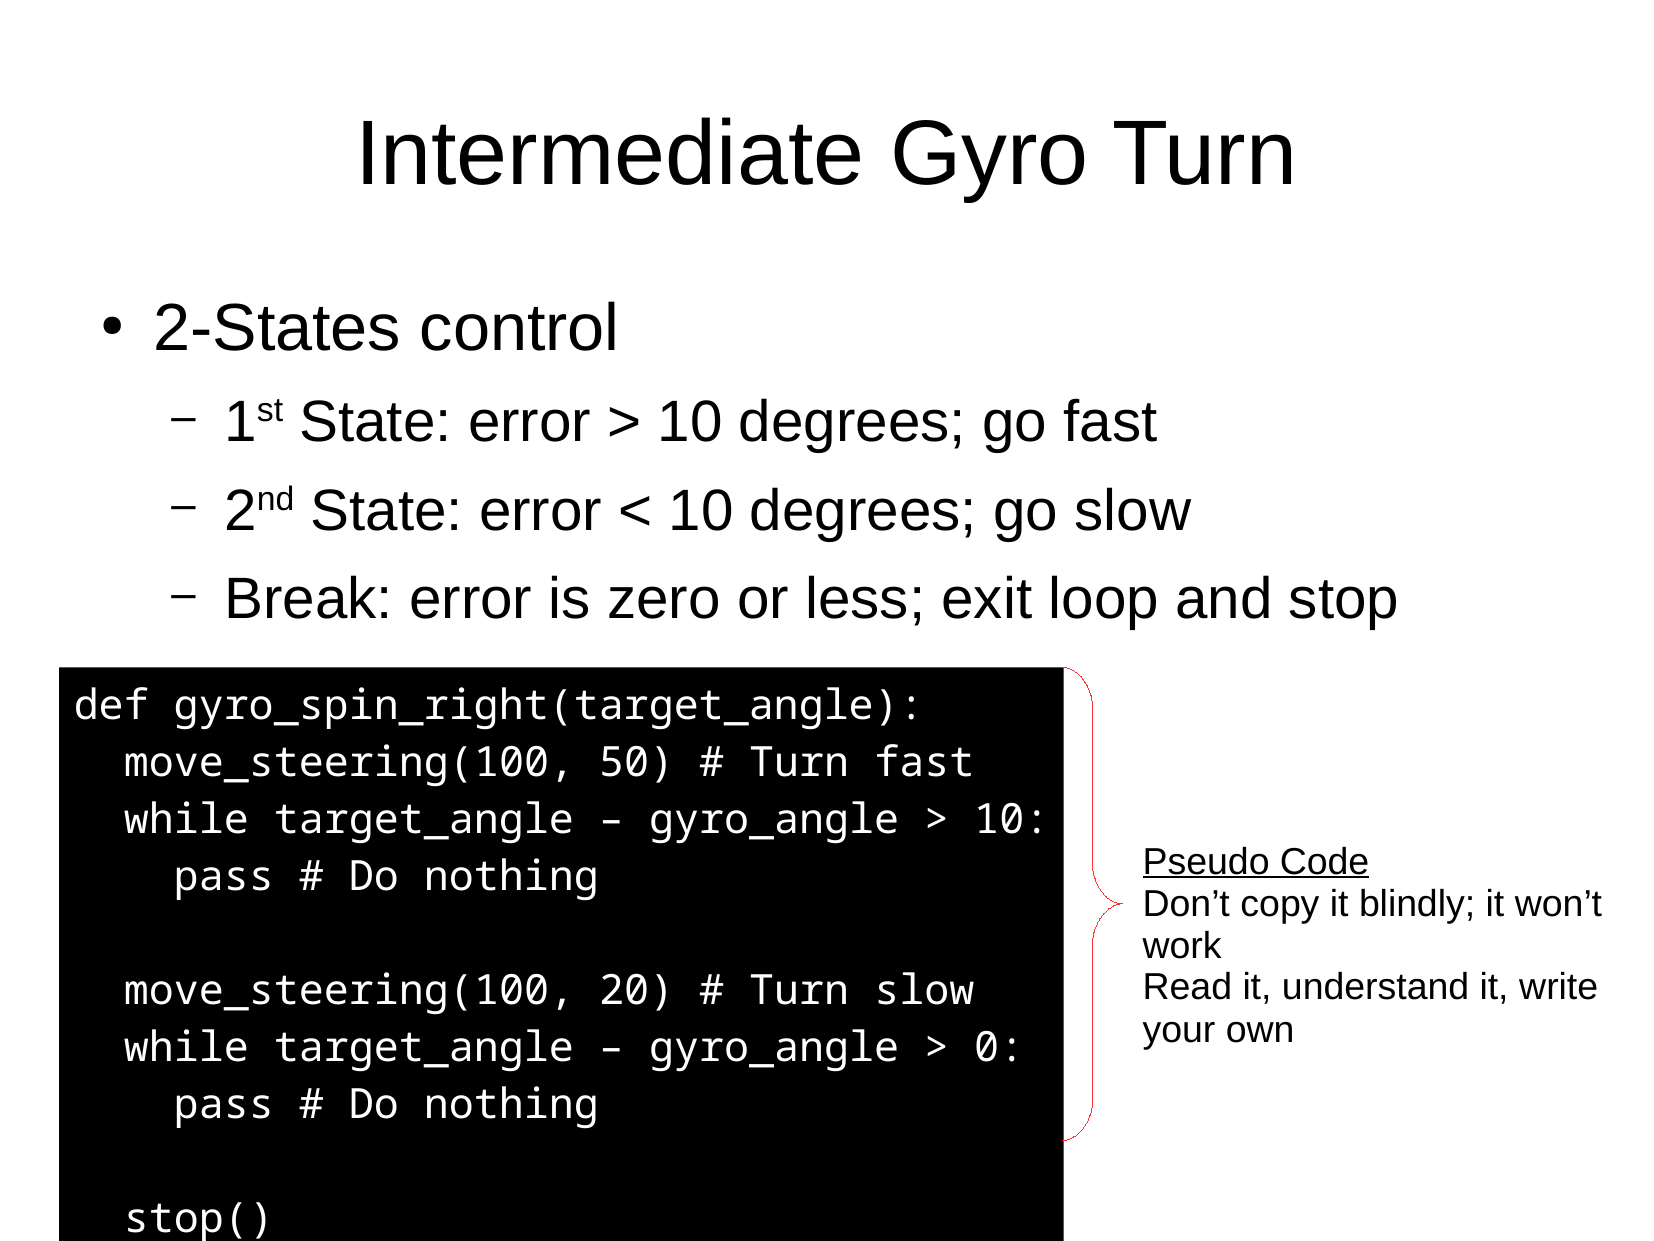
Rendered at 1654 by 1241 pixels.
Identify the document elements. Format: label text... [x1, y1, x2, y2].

text_box Pseudo Code Don’t copy it blindly; it won’t work Read it, understand it, write your own [1127, 832, 1636, 1058]
text_box def gyro_spin_right(target_angle): move_steering(100, 50) # Turn fast while target_angle – gyro_angle > 10: pass # Do nothing move_steering(100, 20) # Turn slow while target_angle – gyro_angle > 0: pass # Do nothing stop() [59, 667, 1025, 1200]
list 2-States control 1st State: error > 10 degrees; go fast 2nd State: error < 10 degrees; go slow Break: error is zero or less; exit loop and stop [82, 290, 1571, 1010]
title Intermediate Gyro Turn [82, 49, 1571, 257]
